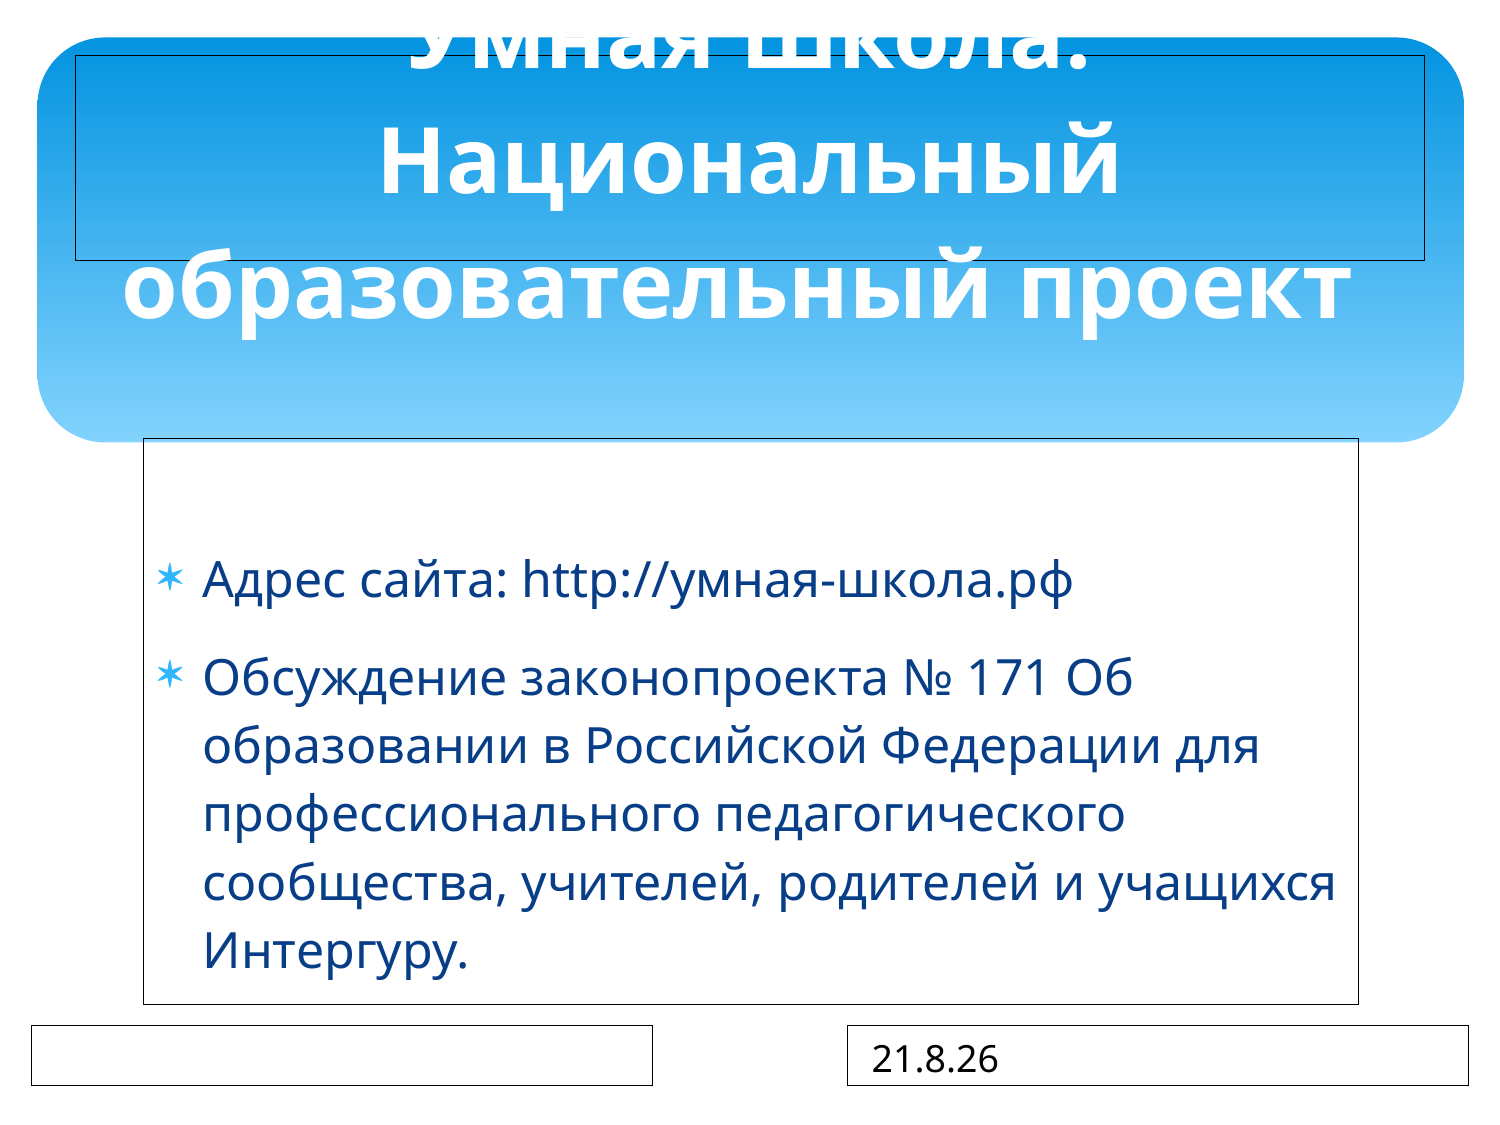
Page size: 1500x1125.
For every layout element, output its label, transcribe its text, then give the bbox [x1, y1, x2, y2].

title Умная Школа: Национальный образовательный проект [75, 55, 1425, 261]
list Адрес сайта: http://умная-школа.рф Обсуждение законопроекта № 171 Об образовании в Российской Федерации для профессионального педагогического сообщества, учителей, родителей и учащихся Интергуру. [143, 438, 1359, 1005]
